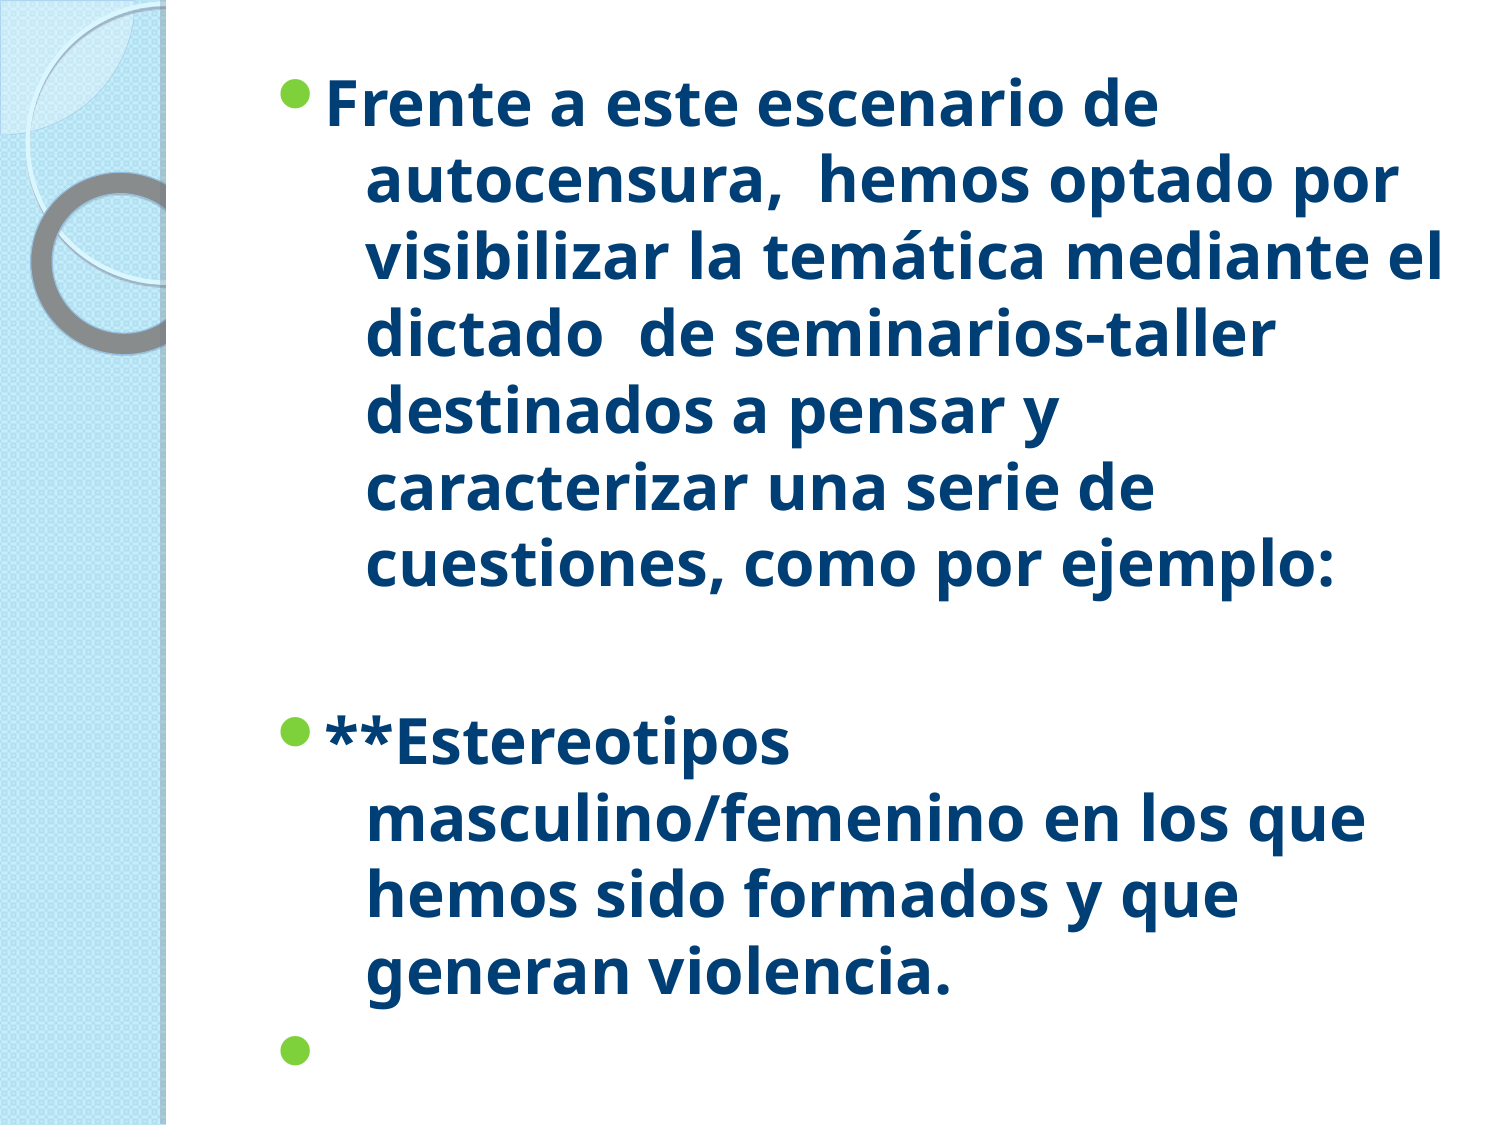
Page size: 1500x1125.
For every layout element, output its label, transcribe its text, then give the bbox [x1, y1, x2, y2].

list Frente a este escenario de autocensura, hemos optado por visibilizar la temática mediante el dictado de seminarios-taller destinados a pensar y caracterizar una serie de cuestiones, como por ejemplo: **Estereotipos masculino/femenino en los que hemos sido formados y que generan violencia. [235, 54, 1466, 1026]
